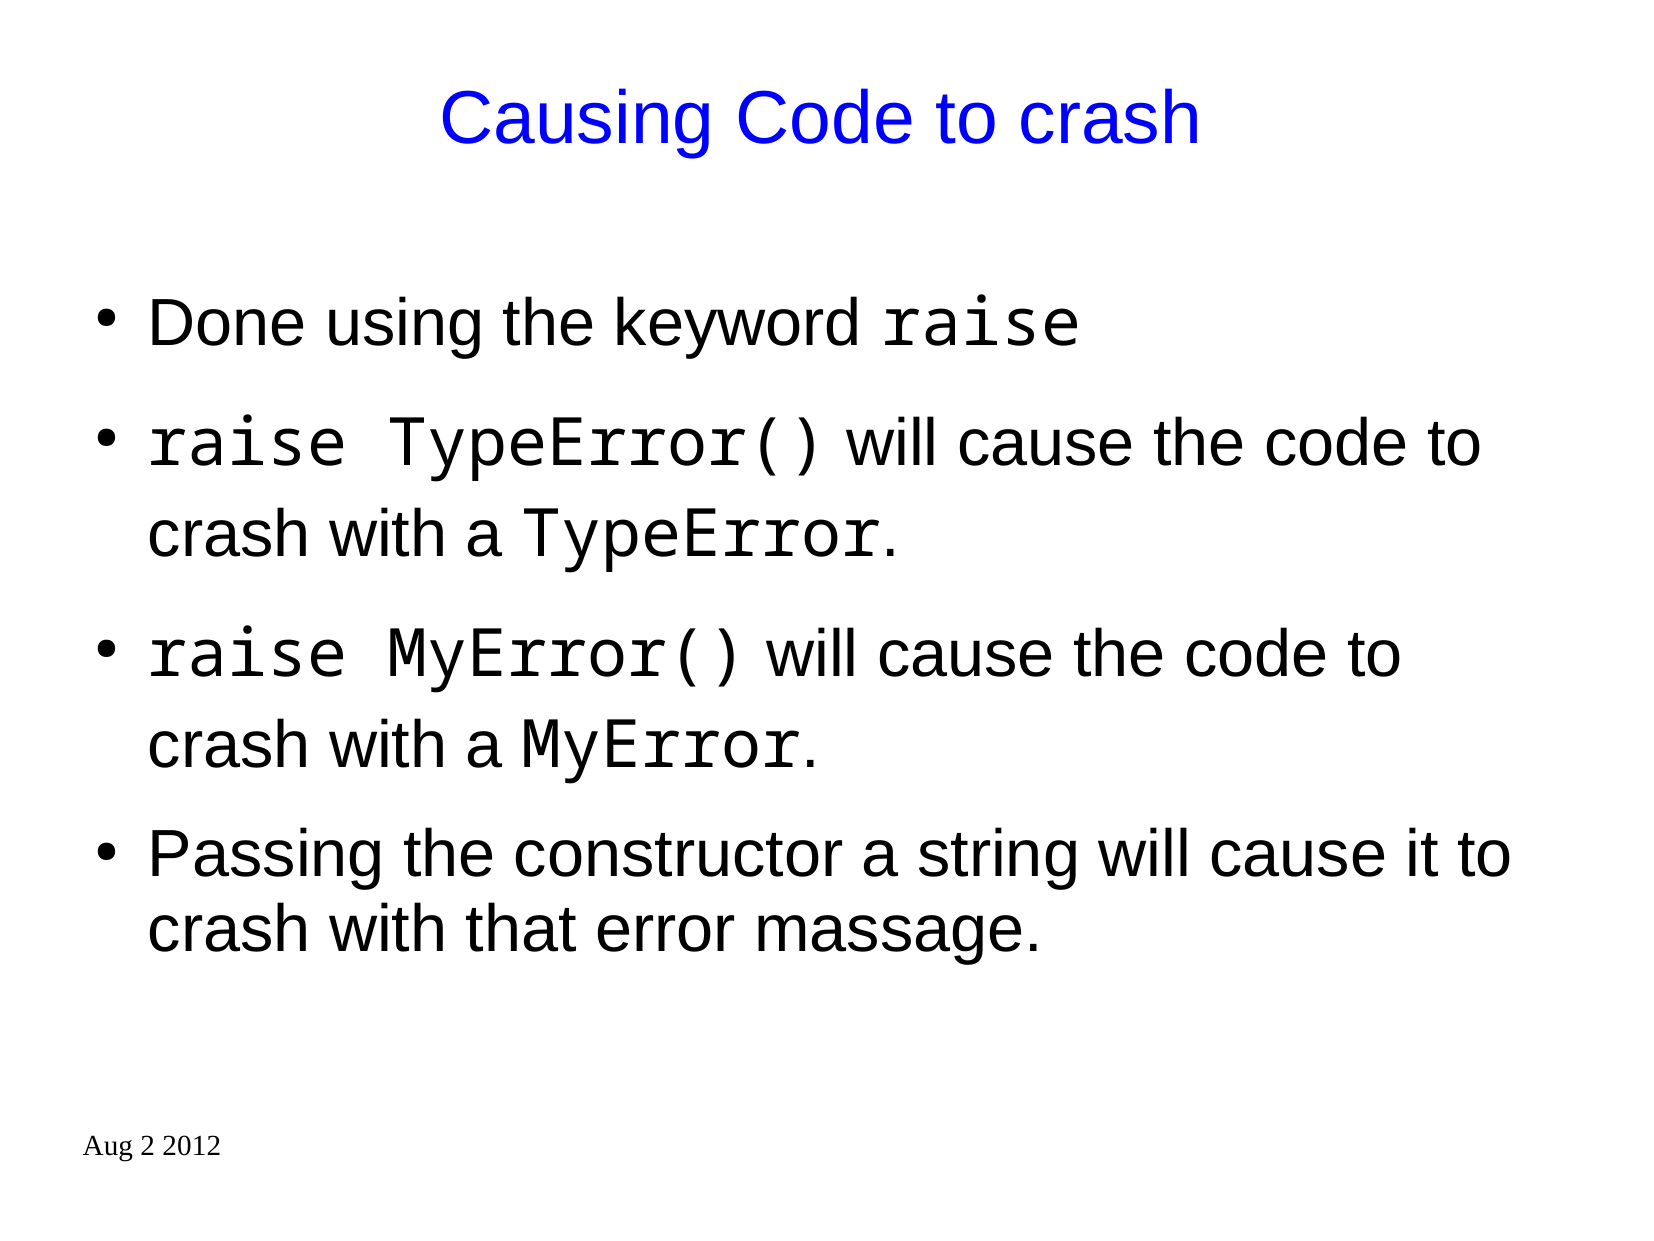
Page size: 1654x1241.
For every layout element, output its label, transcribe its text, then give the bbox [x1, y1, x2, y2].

title Causing Code to crash [76, 58, 1565, 178]
list Done using the keyword raise raise TypeError() will cause the code to crash with a TypeError. raise MyError() will cause the code to crash with a MyError. Passing the constructor a string will cause it to crash with that error massage. [76, 274, 1565, 1093]
